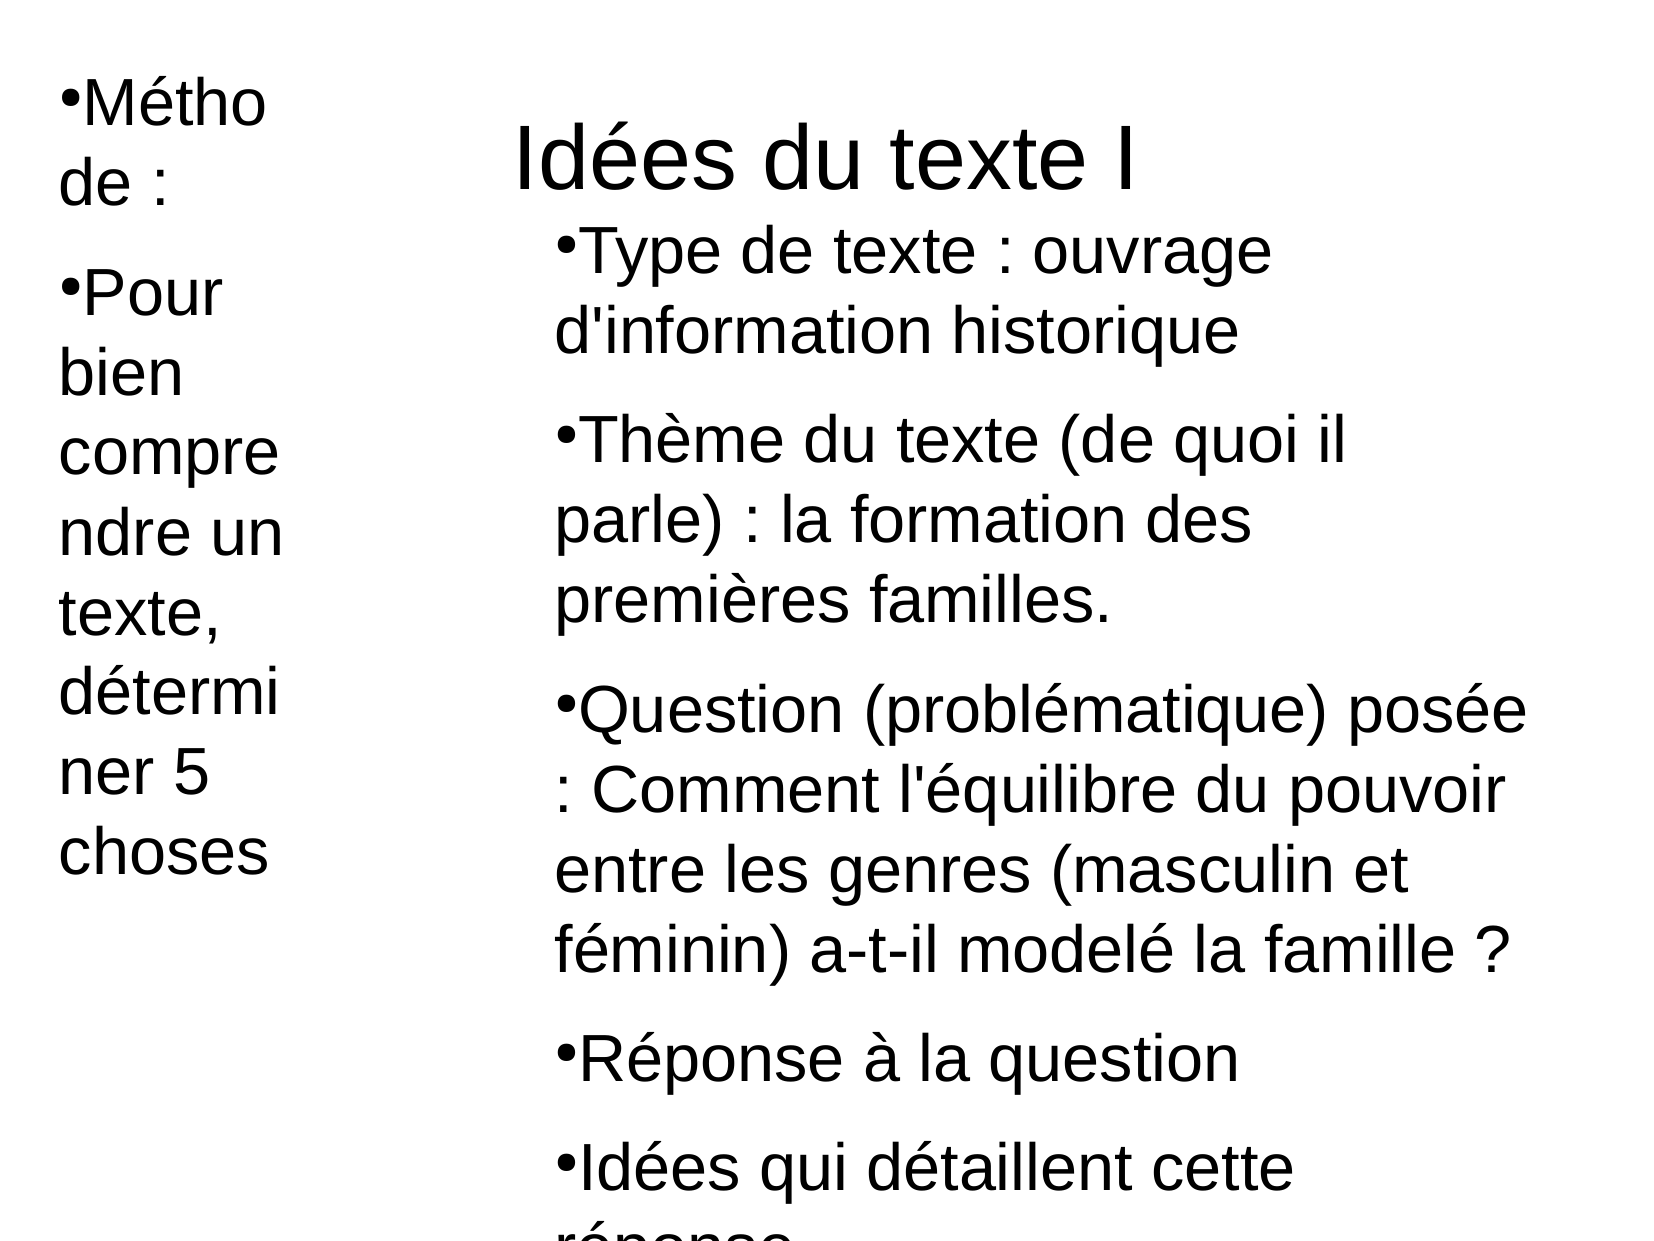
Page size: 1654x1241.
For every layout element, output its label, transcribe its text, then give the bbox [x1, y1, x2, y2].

list Type de texte : ouvrage d'information historique Thème du texte (de quoi il parle) : la formation des premières familles. Question (problématique) posée : Comment l'équilibre du pouvoir entre les genres (masculin et féminin) a-t-il modelé la famille ? Réponse à la question Idées qui détaillent cette réponse. [554, 206, 1536, 1241]
title Idées du texte I [82, 49, 1571, 257]
list Méthode : Pour bien comprendre un texte, déterminer 5 choses [59, 59, 302, 1061]
